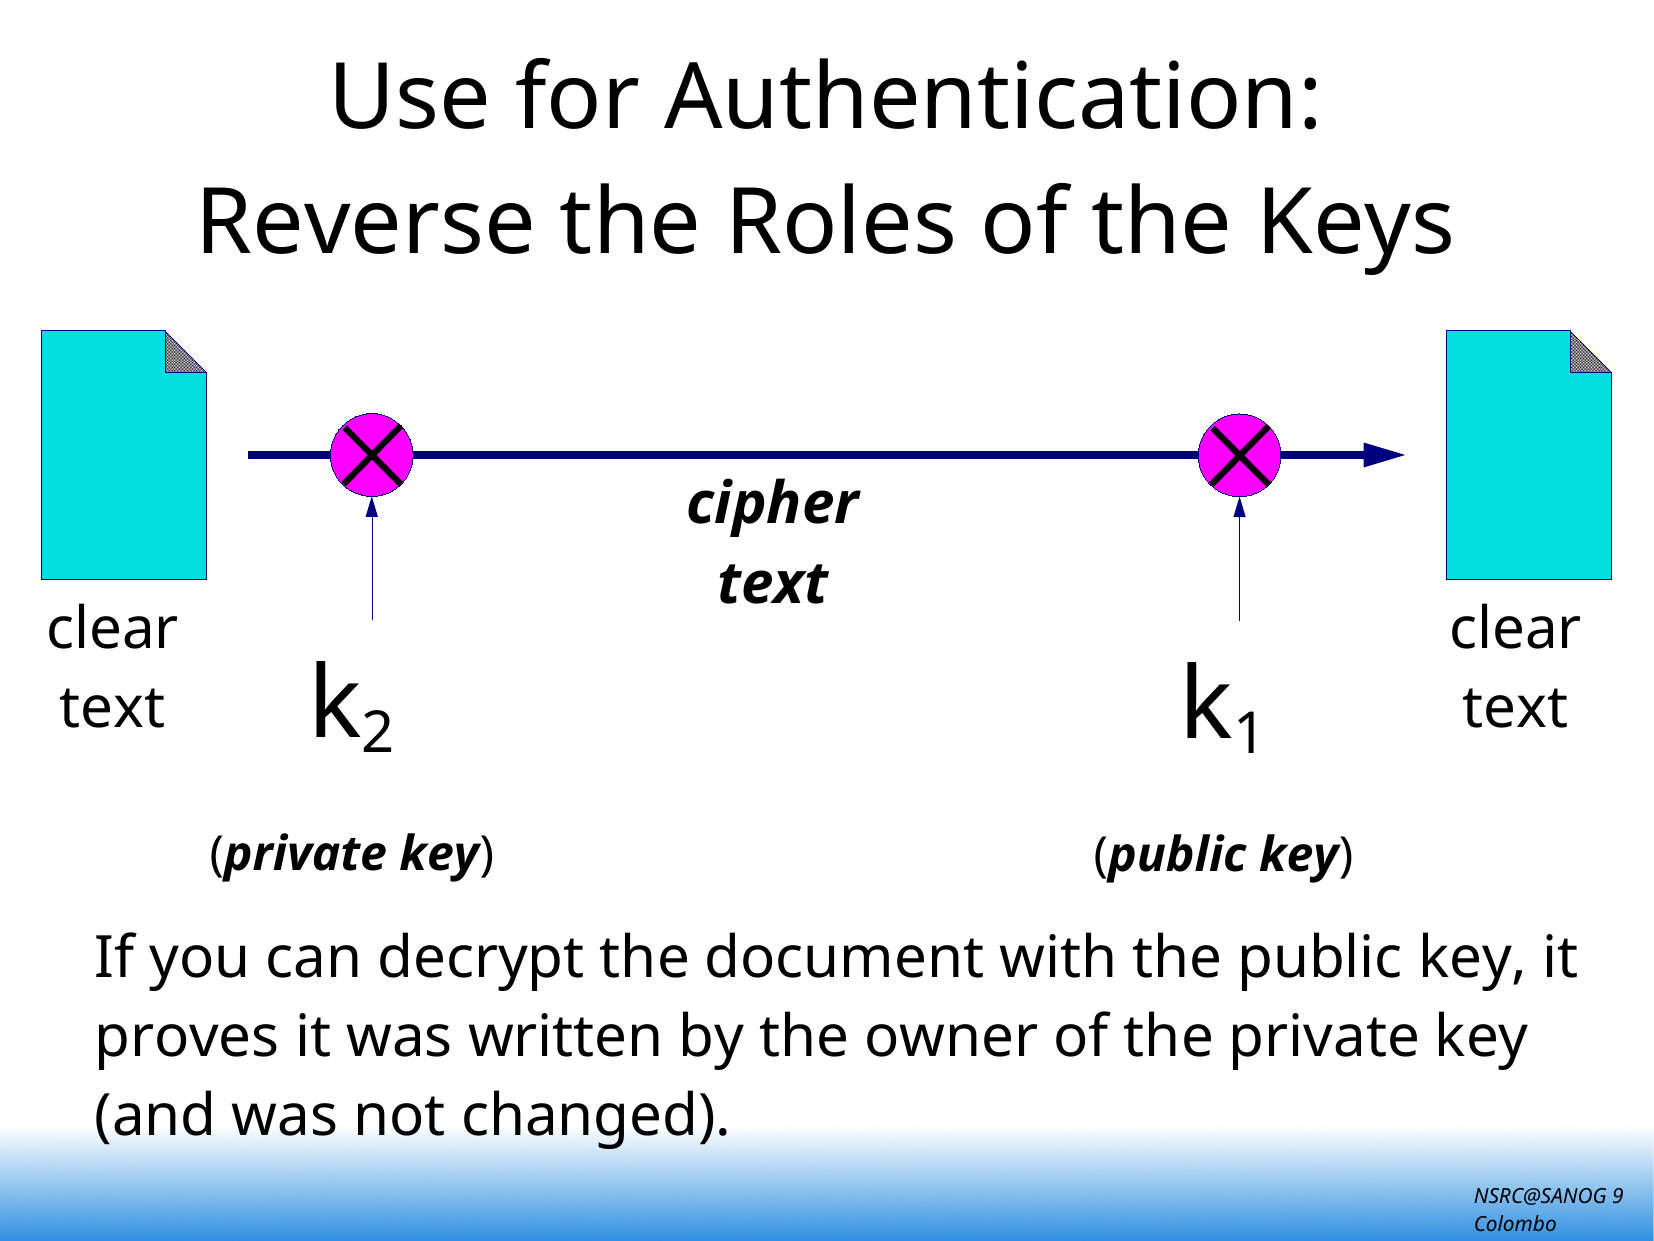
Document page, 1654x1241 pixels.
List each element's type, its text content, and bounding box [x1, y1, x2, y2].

text_box [1446, 330, 1612, 580]
text_box [330, 413, 398, 497]
text_box [41, 330, 207, 580]
text_box k2 (private key) [209, 630, 495, 886]
picture [0, 1124, 1654, 1241]
text_box clear text [1449, 586, 1583, 746]
text_box [1198, 413, 1266, 486]
text_box cipher text [686, 461, 860, 621]
text_box [378, 429, 414, 481]
text_box [1213, 461, 1267, 497]
text_box clear text [46, 585, 179, 745]
text_box [1245, 429, 1281, 482]
text_box k1 (public key) [1093, 631, 1354, 887]
text_box If you can decrypt the document with the public key, it proves it was written by the owner of the private key (and was not changed). [94, 914, 1579, 1153]
title Use for Authentication: Reverse the Roles of the Keys [135, 30, 1517, 262]
